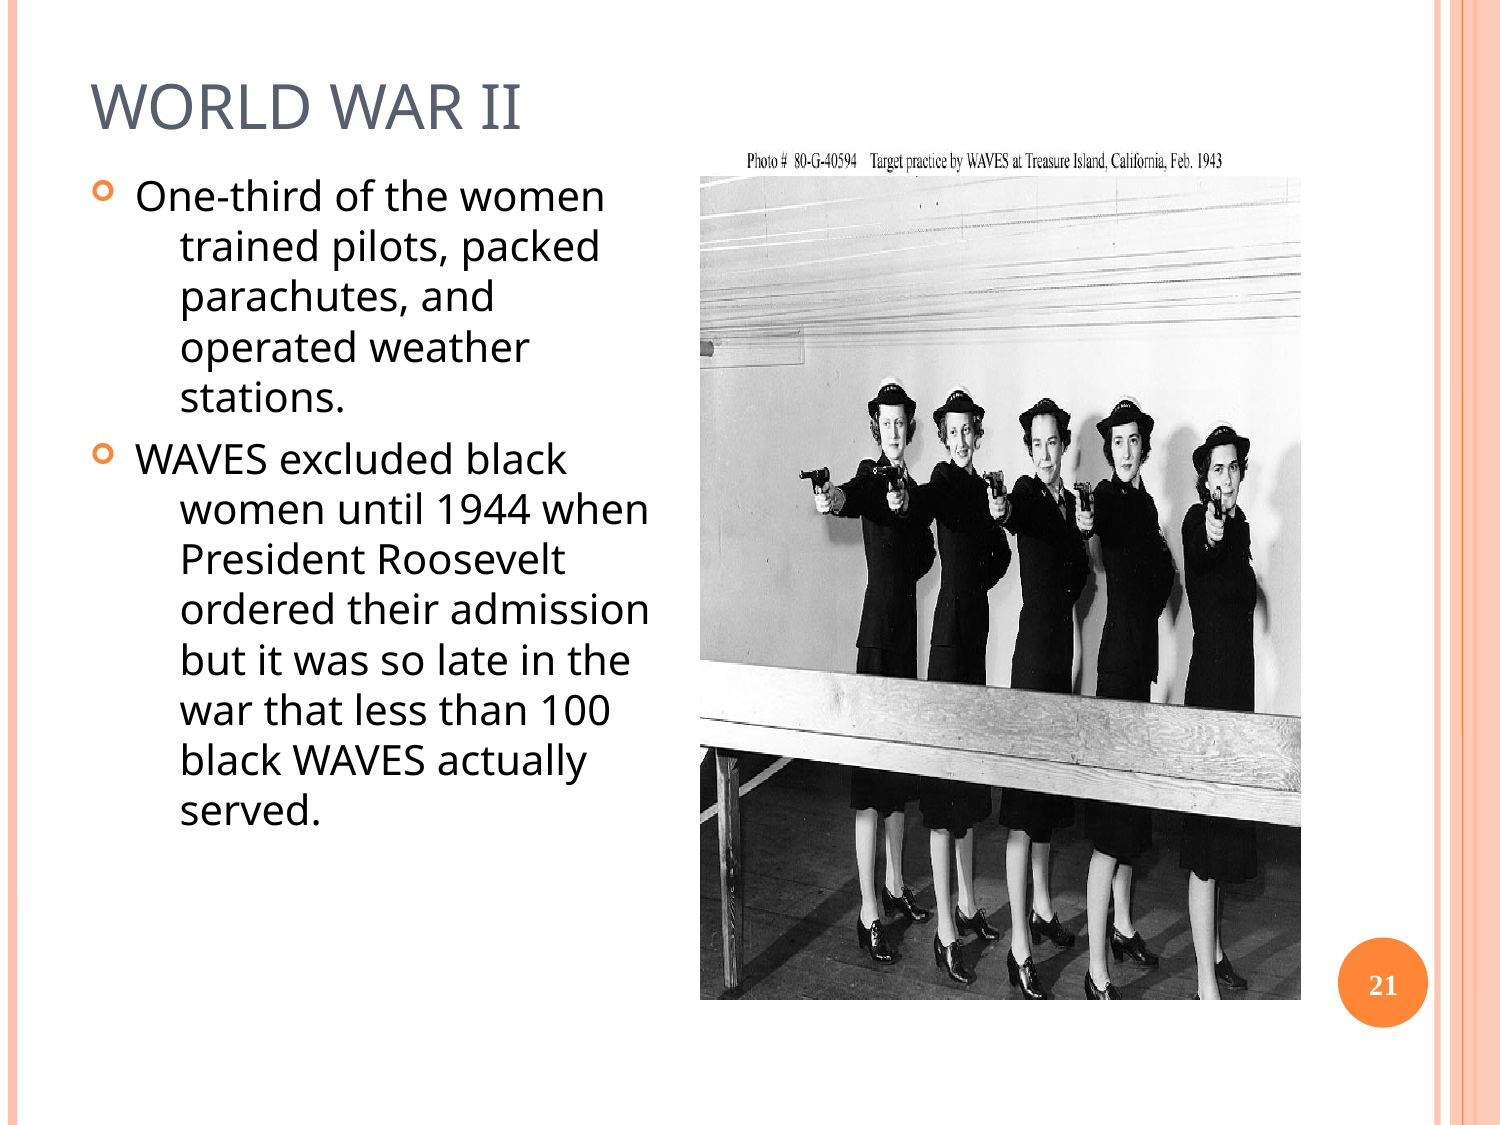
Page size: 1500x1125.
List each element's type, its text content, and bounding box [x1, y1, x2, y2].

text_box [1333, 940, 1434, 1027]
list One-third of the women trained pilots, packed parachutes, and operated weather stations. WAVES excluded black women until 1944 when President Roosevelt ordered their admission but it was so late in the war that less than 100 black WAVES actually served. [75, 162, 676, 1013]
title World War II [75, 45, 1300, 150]
picture [700, 149, 1301, 1000]
